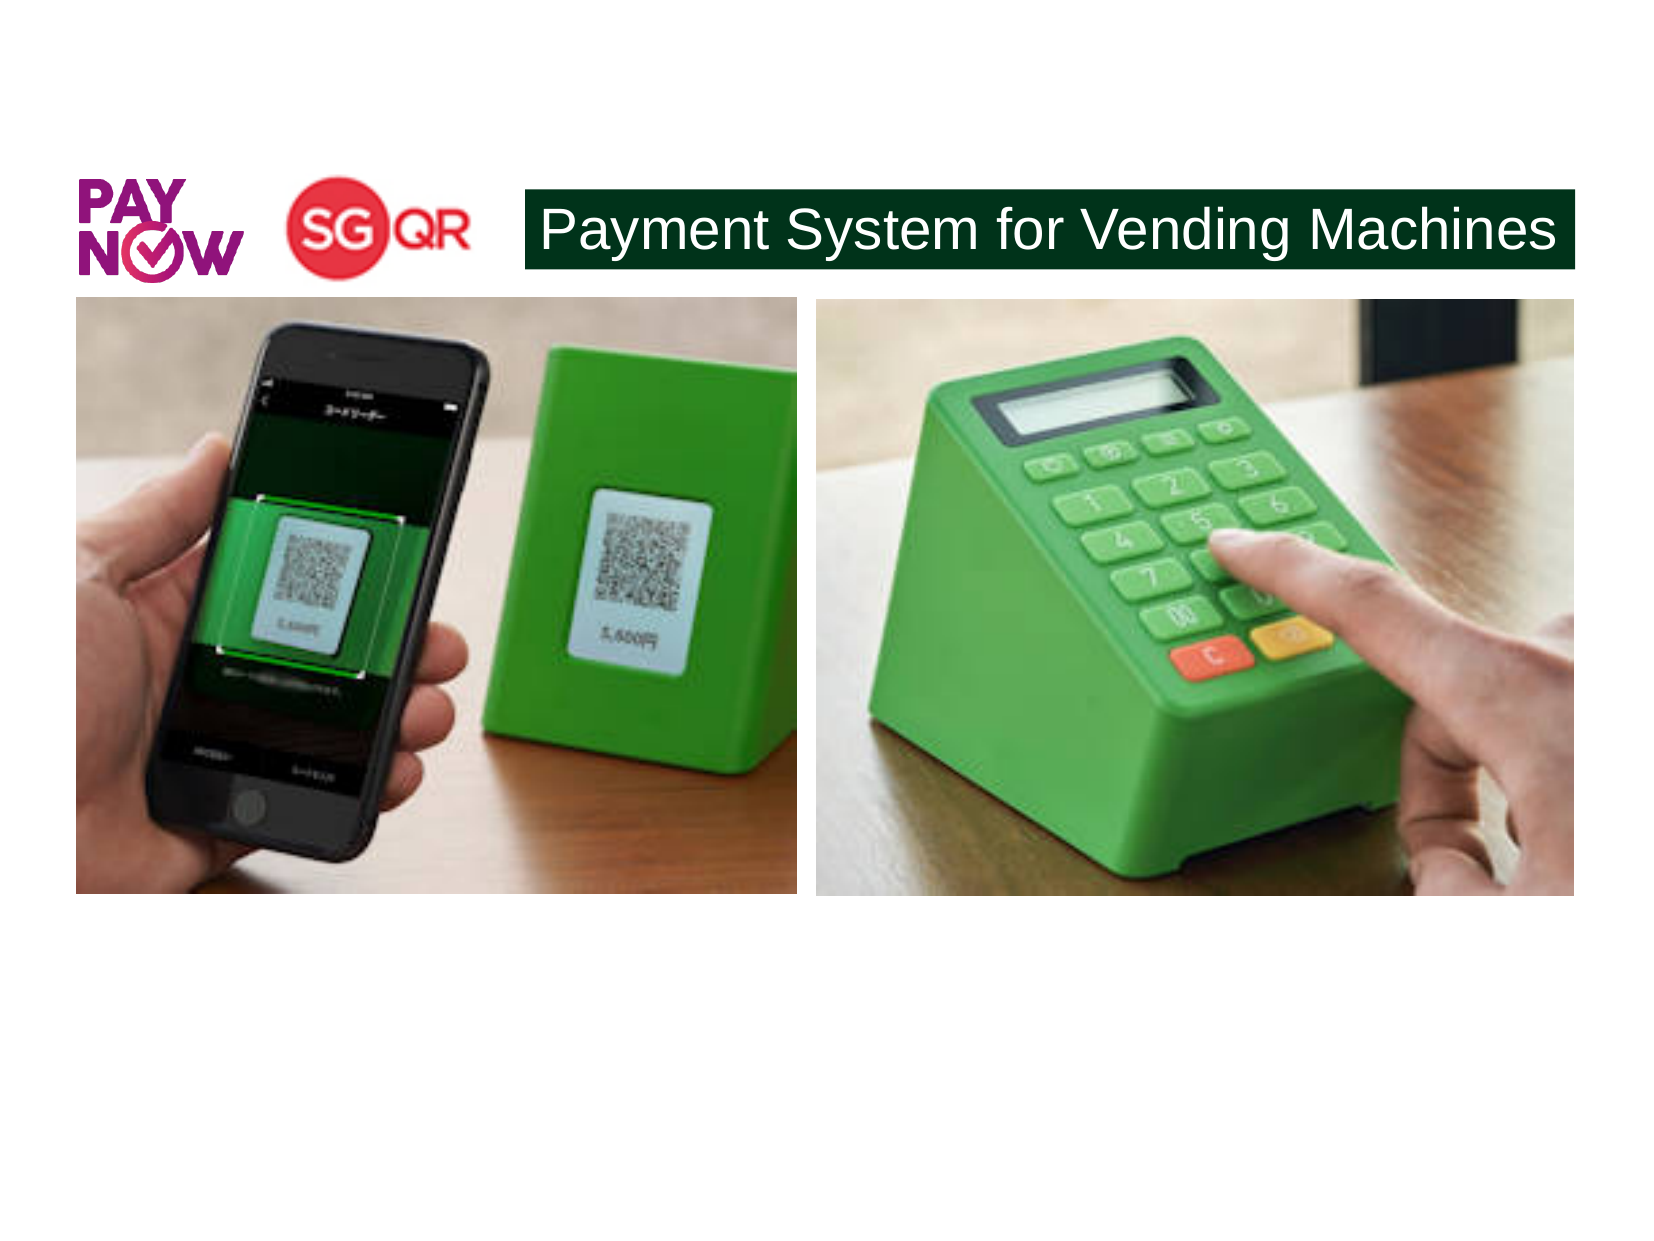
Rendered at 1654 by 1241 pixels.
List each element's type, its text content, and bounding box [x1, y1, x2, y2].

picture [76, 297, 797, 894]
picture [282, 173, 477, 288]
picture [79, 179, 244, 283]
text_box Payment System for Vending Machines [525, 189, 1576, 270]
picture [816, 299, 1574, 896]
